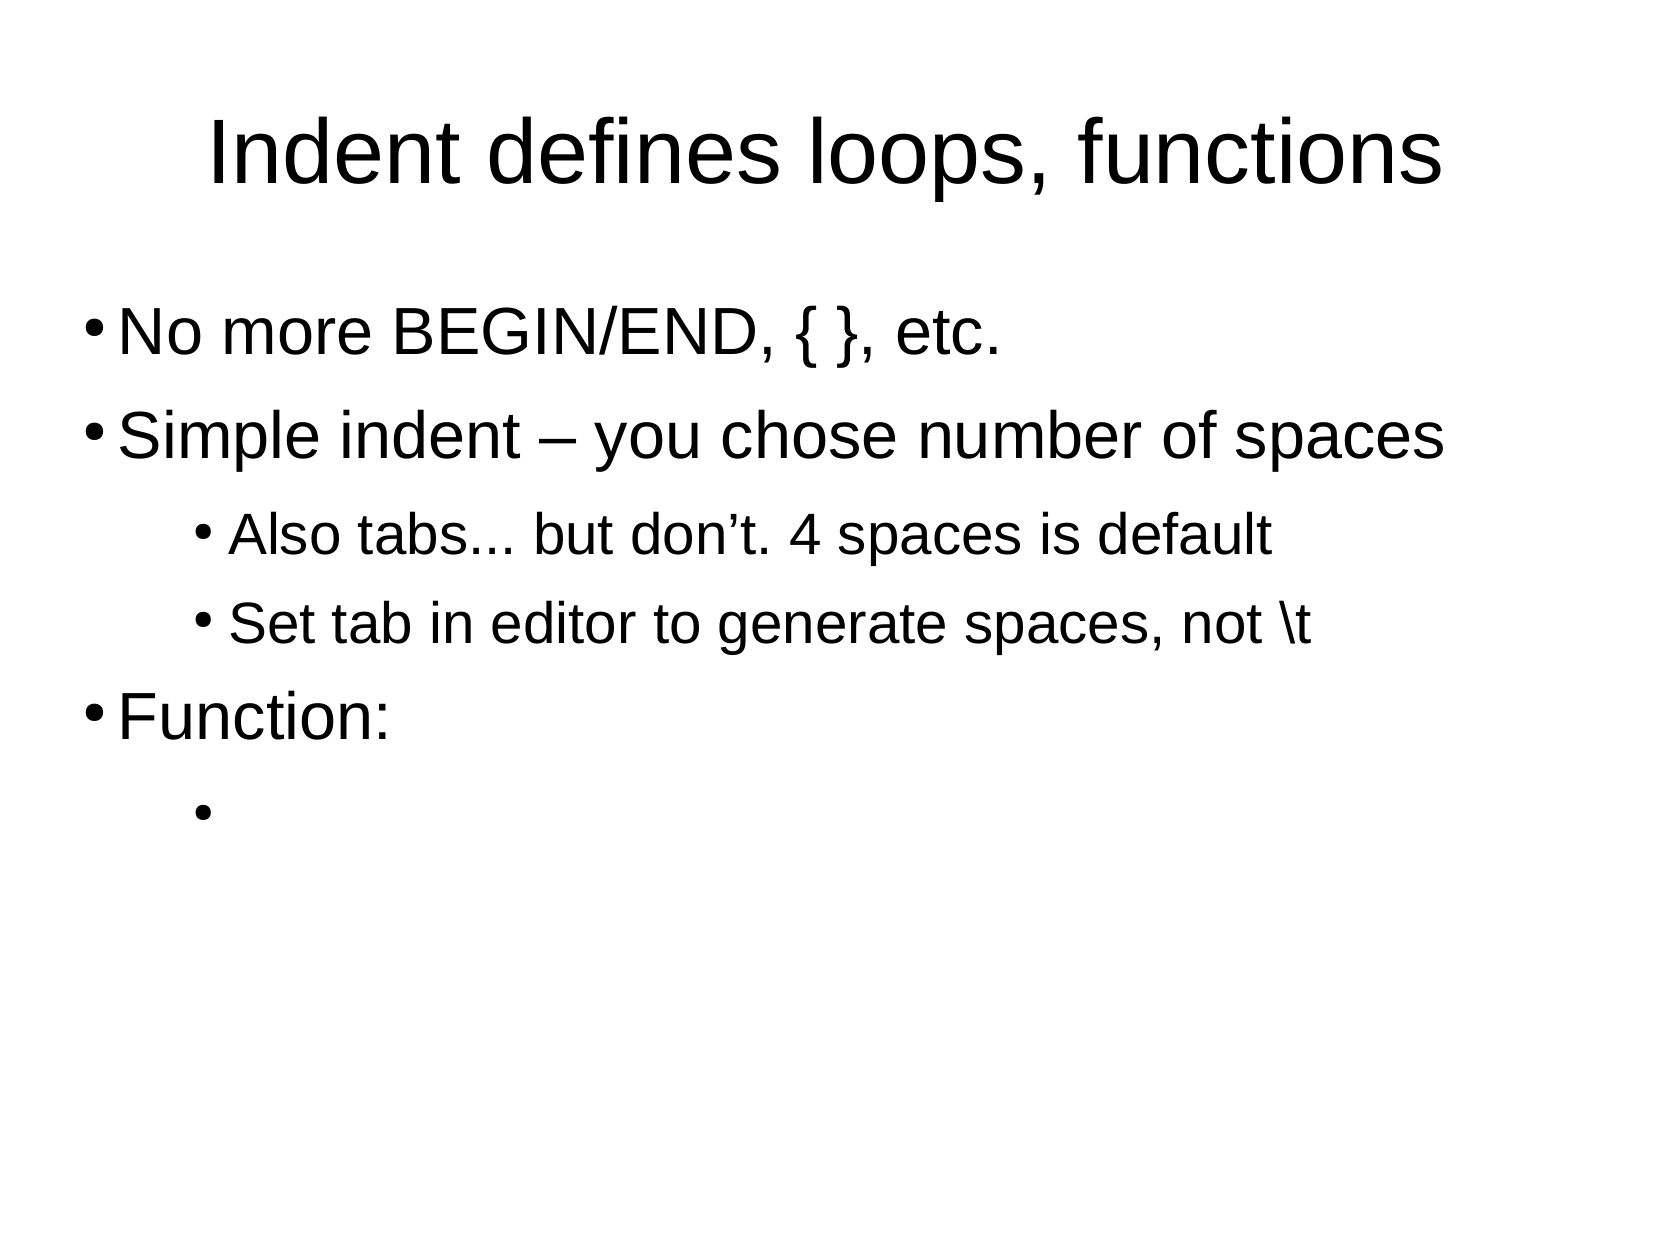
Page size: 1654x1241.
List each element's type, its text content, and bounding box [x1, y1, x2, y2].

title Indent defines loops, functions [82, 49, 1571, 257]
list No more BEGIN/END, { }, etc. Simple indent – you chose number of spaces Also tabs... but don’t. 4 spaces is default Set tab in editor to generate spaces, not \t Function: [82, 290, 1571, 1010]
